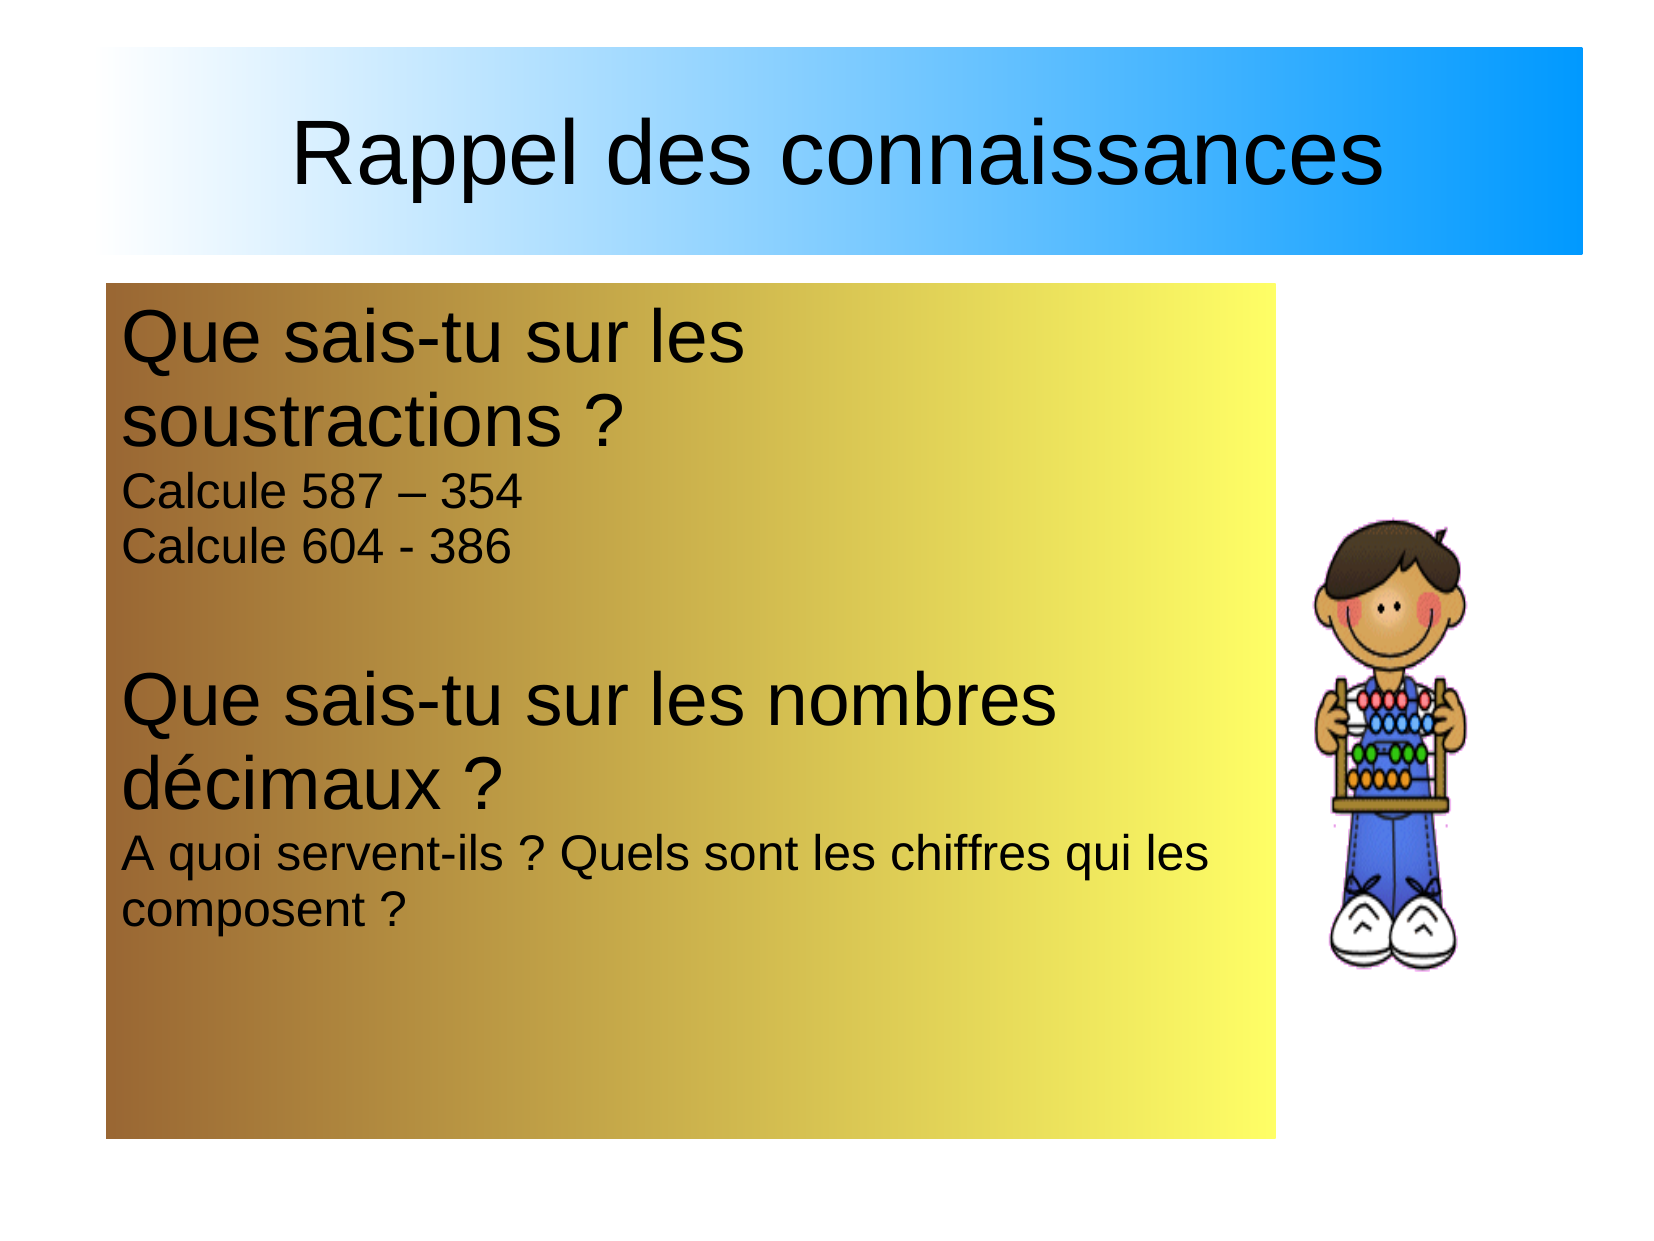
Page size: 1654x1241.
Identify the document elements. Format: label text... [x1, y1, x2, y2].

title Rappel des connaissances [94, 47, 1583, 255]
picture [1310, 507, 1477, 981]
text_box Que sais-tu sur les soustractions ? Calcule 587 – 354 Calcule 604 - 386 Que sais-tu sur les nombres décimaux ? A quoi servent-ils ? Quels sont les chiffres qui les composent ? [106, 283, 1276, 1139]
